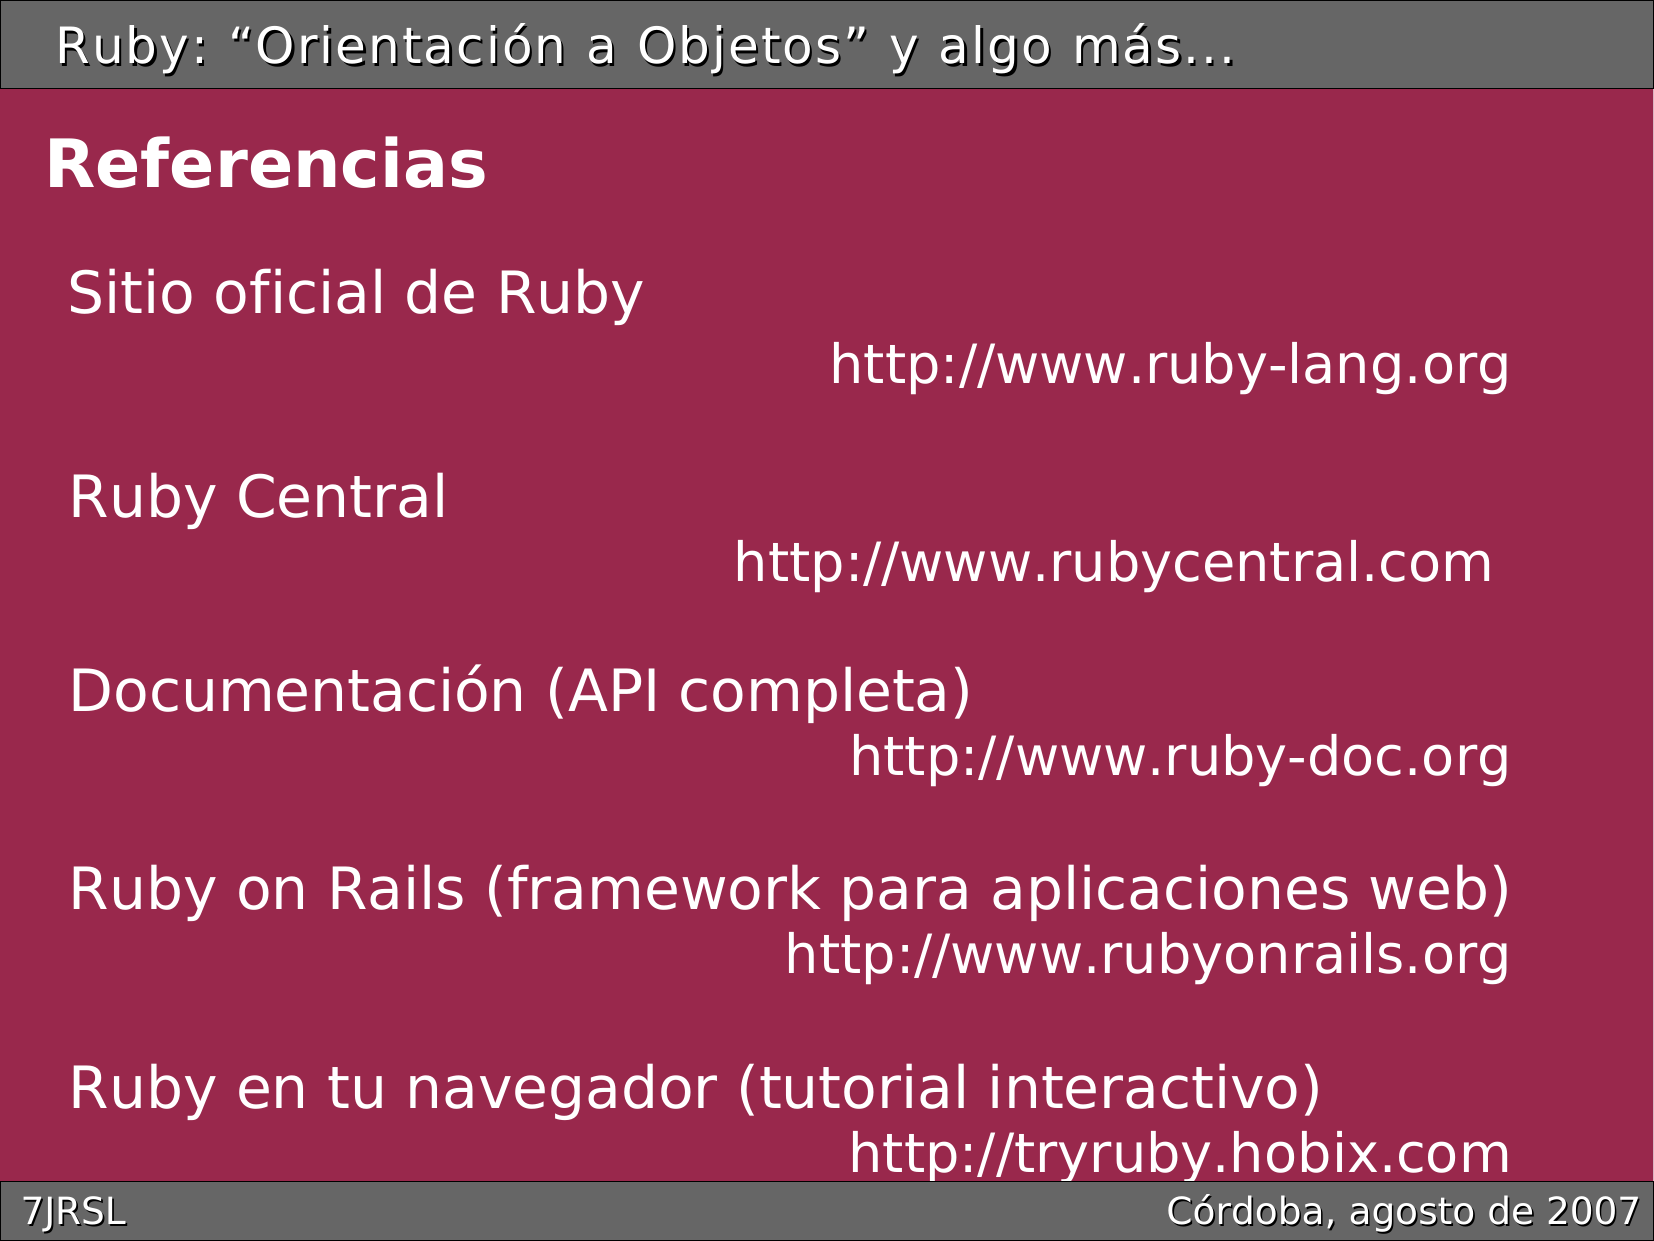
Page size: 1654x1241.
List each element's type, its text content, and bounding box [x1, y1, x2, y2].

text_box Referencias [29, 118, 1625, 211]
text_box Ruby: “Orientación a Objetos” y algo más... [40, 9, 1565, 89]
text_box 7JRSL [5, 1182, 178, 1241]
text_box [0, 0, 1654, 89]
text_box Sitio oficial de Ruby http://www.ruby-lang.org Ruby Central http://www.rubycentral.com Documentación (API completa) http://www.ruby-doc.org Ruby on Rails (framework para aplicaciones web) http://www.rubyonrails.org Ruby en tu navegador (tutorial interactivo) http://tryruby.hobix.com [35, 234, 1630, 1172]
text_box Córdoba, agosto de 2007 [1151, 1182, 1654, 1241]
text_box [0, 1181, 1654, 1241]
